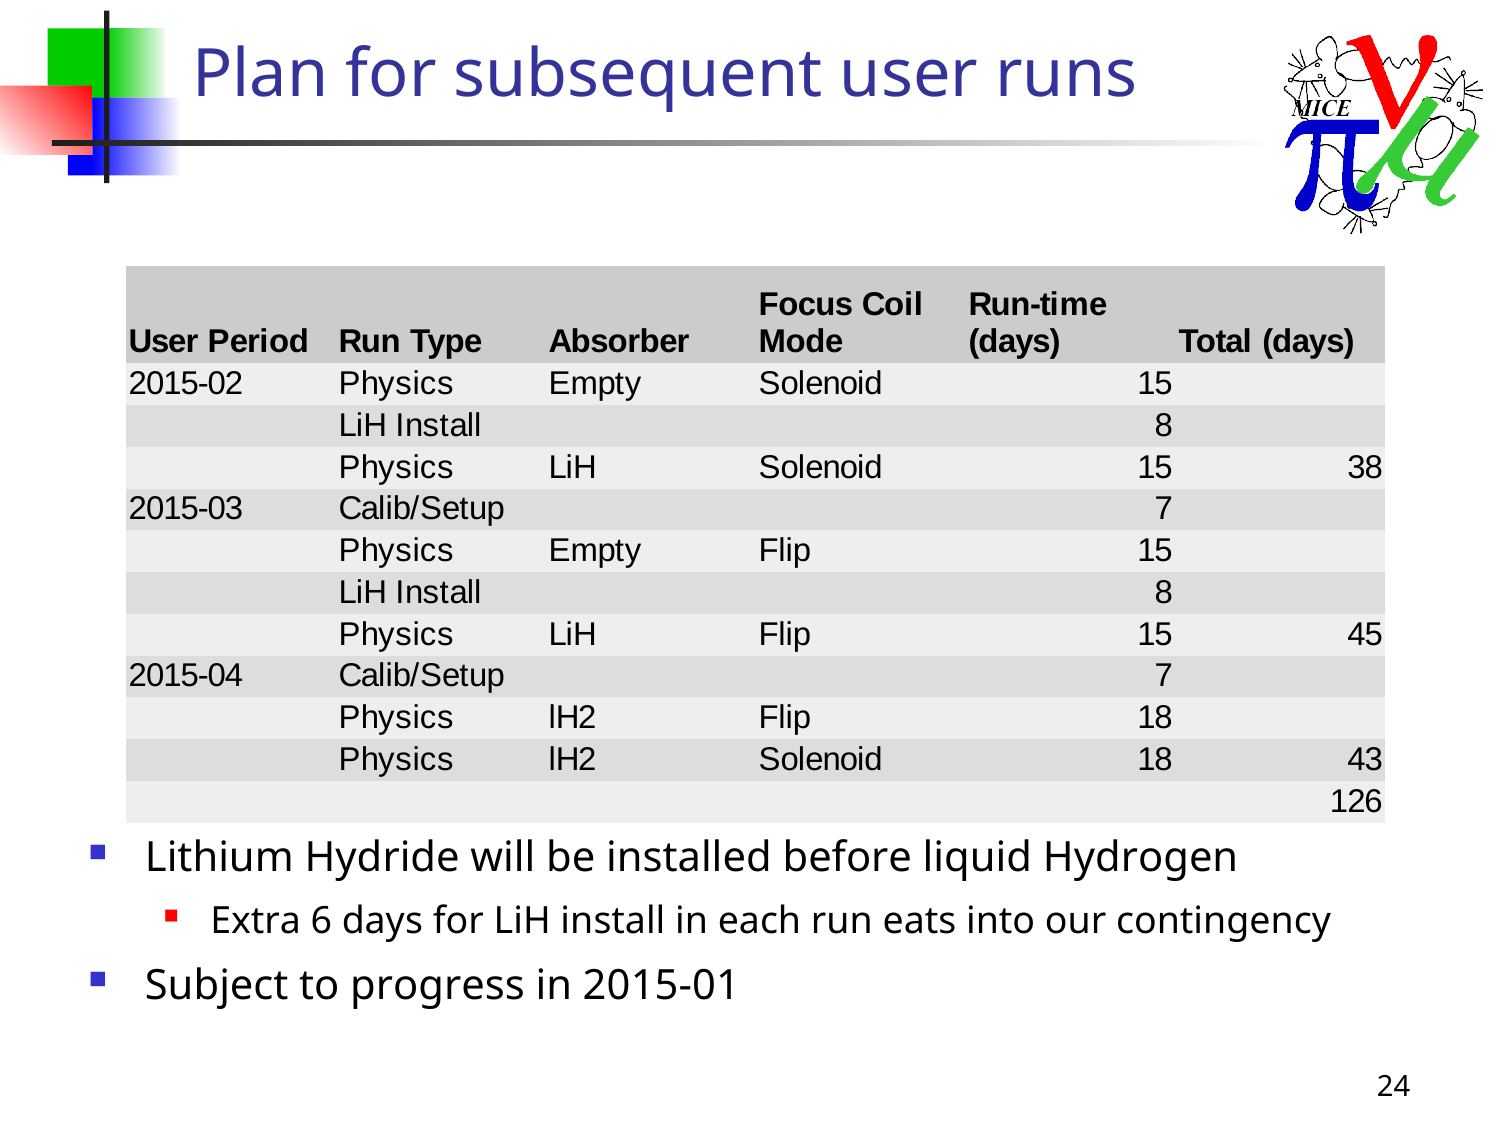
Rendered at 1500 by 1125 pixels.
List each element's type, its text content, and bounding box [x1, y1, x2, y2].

list Lithium Hydride will be installed before liquid Hydrogen Extra 6 days for LiH install in each run eats into our contingency Subject to progress in 2015-01 [88, 826, 1500, 1084]
picture [1264, 5, 1500, 251]
chart [125, 265, 1389, 827]
title Plan for subsequent user runs [191, 0, 1471, 164]
